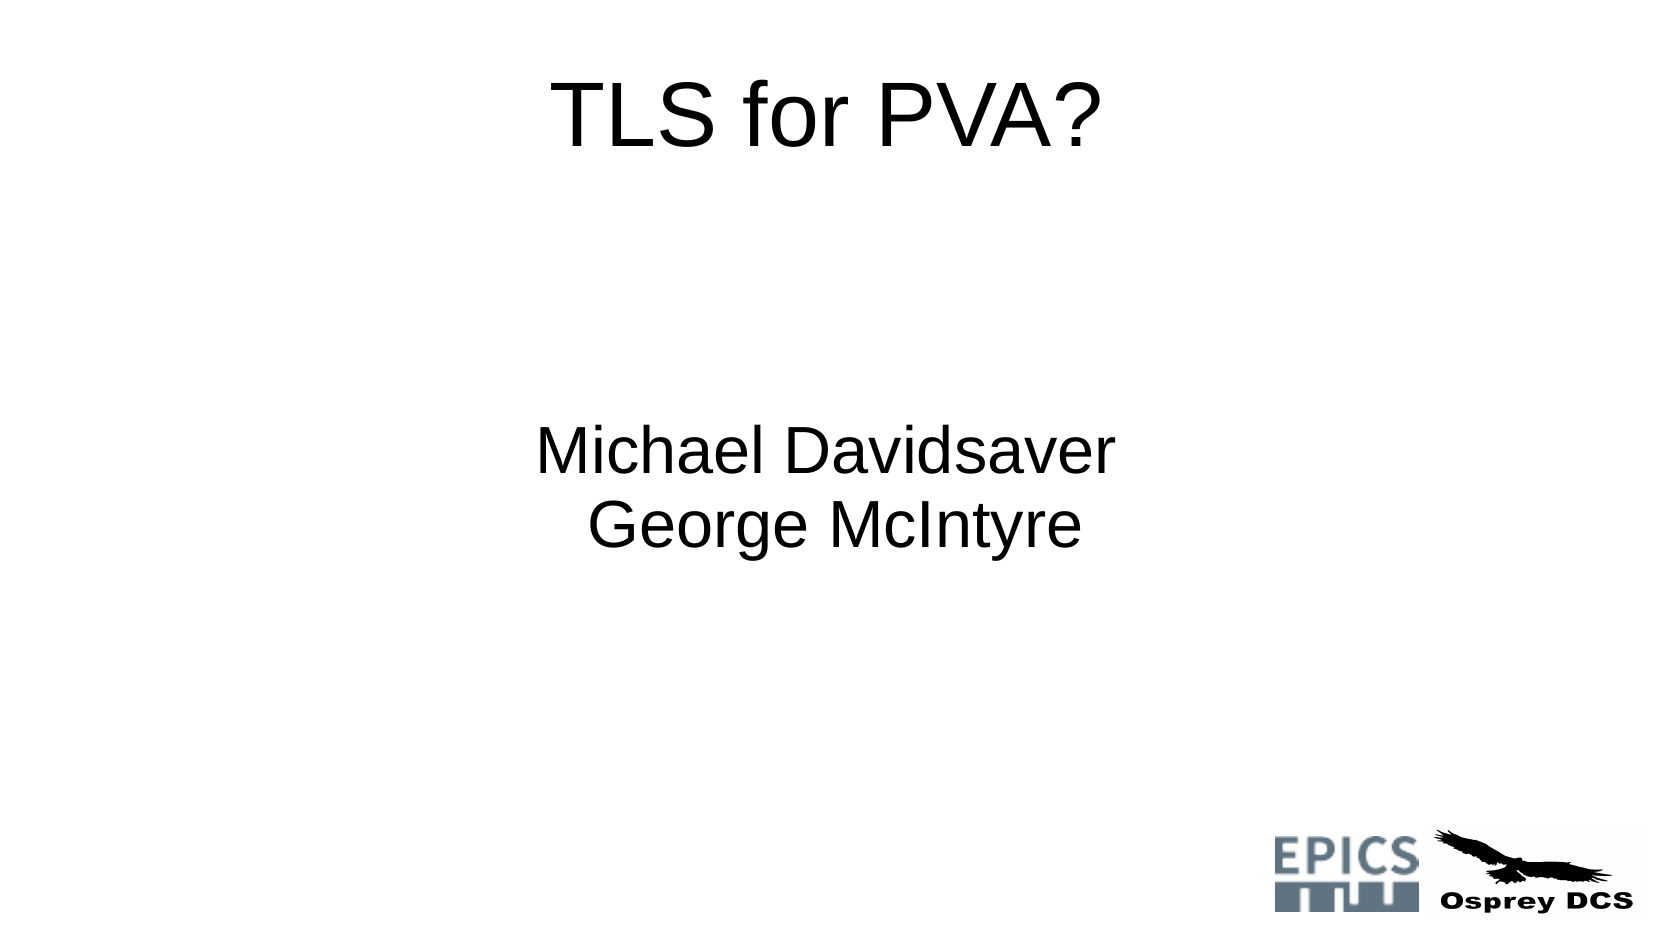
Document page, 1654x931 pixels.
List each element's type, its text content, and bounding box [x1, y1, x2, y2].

picture [1427, 824, 1644, 917]
subtitle Michael Davidsaver George McIntyre [82, 217, 1571, 758]
title TLS for PVA? [82, 37, 1571, 193]
picture [1275, 836, 1419, 912]
